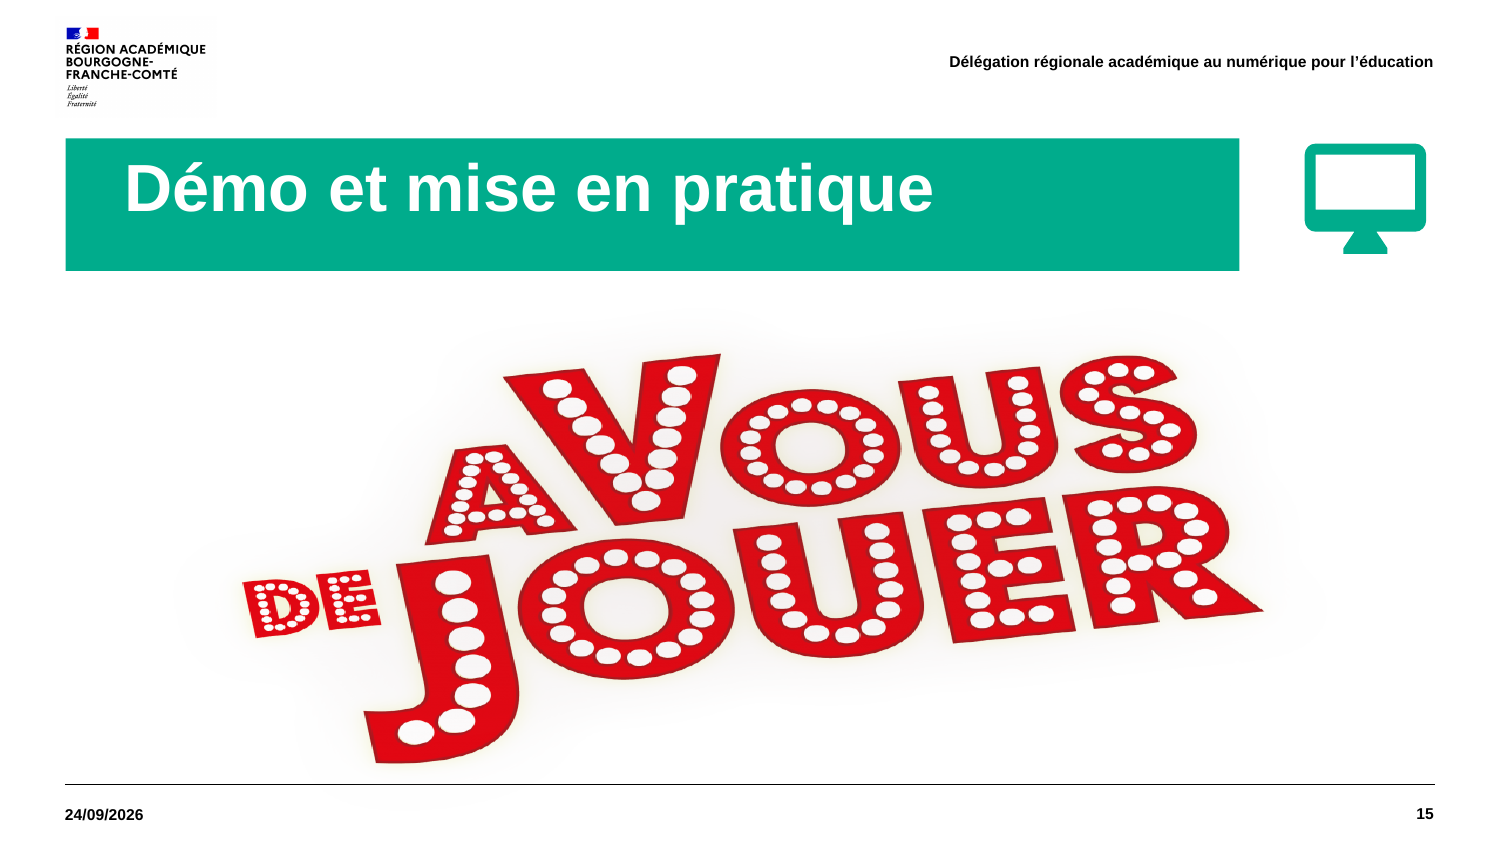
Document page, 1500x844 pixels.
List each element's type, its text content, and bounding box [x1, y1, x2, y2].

picture [55, 16, 217, 118]
picture [128, 280, 1329, 812]
text_box <numéro> [1213, 784, 1434, 843]
text_box Démo et mise en pratique [65, 138, 1240, 271]
text_box Délégation régionale académique au numérique pour l’éducation [470, 32, 1434, 90]
text_box 08/06/2021 [64, 786, 244, 843]
